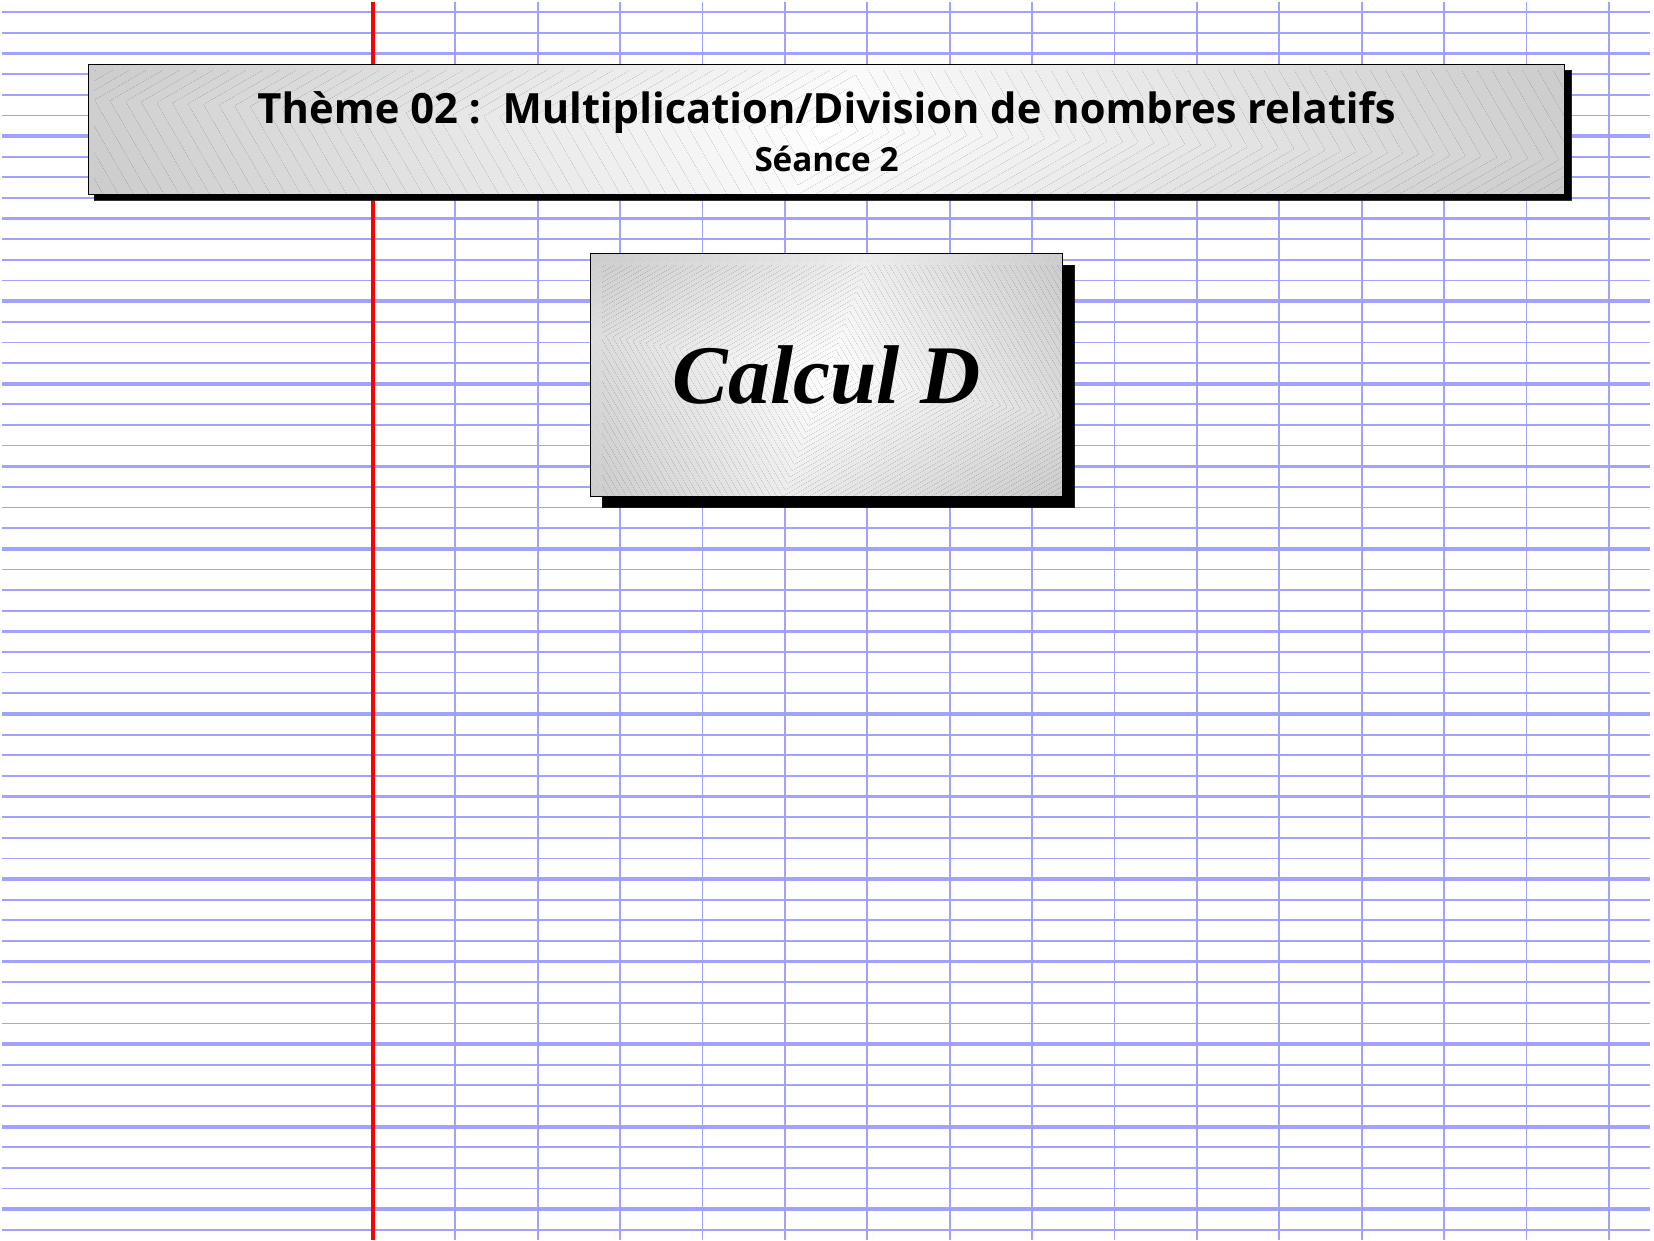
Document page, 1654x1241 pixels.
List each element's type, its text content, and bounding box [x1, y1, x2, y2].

text_box Thème 02 : Multiplication/Division de nombres relatifs Séance 2 [88, 64, 1565, 195]
text_box Calcul D [590, 253, 1063, 497]
picture [0, 0, 1654, 1241]
